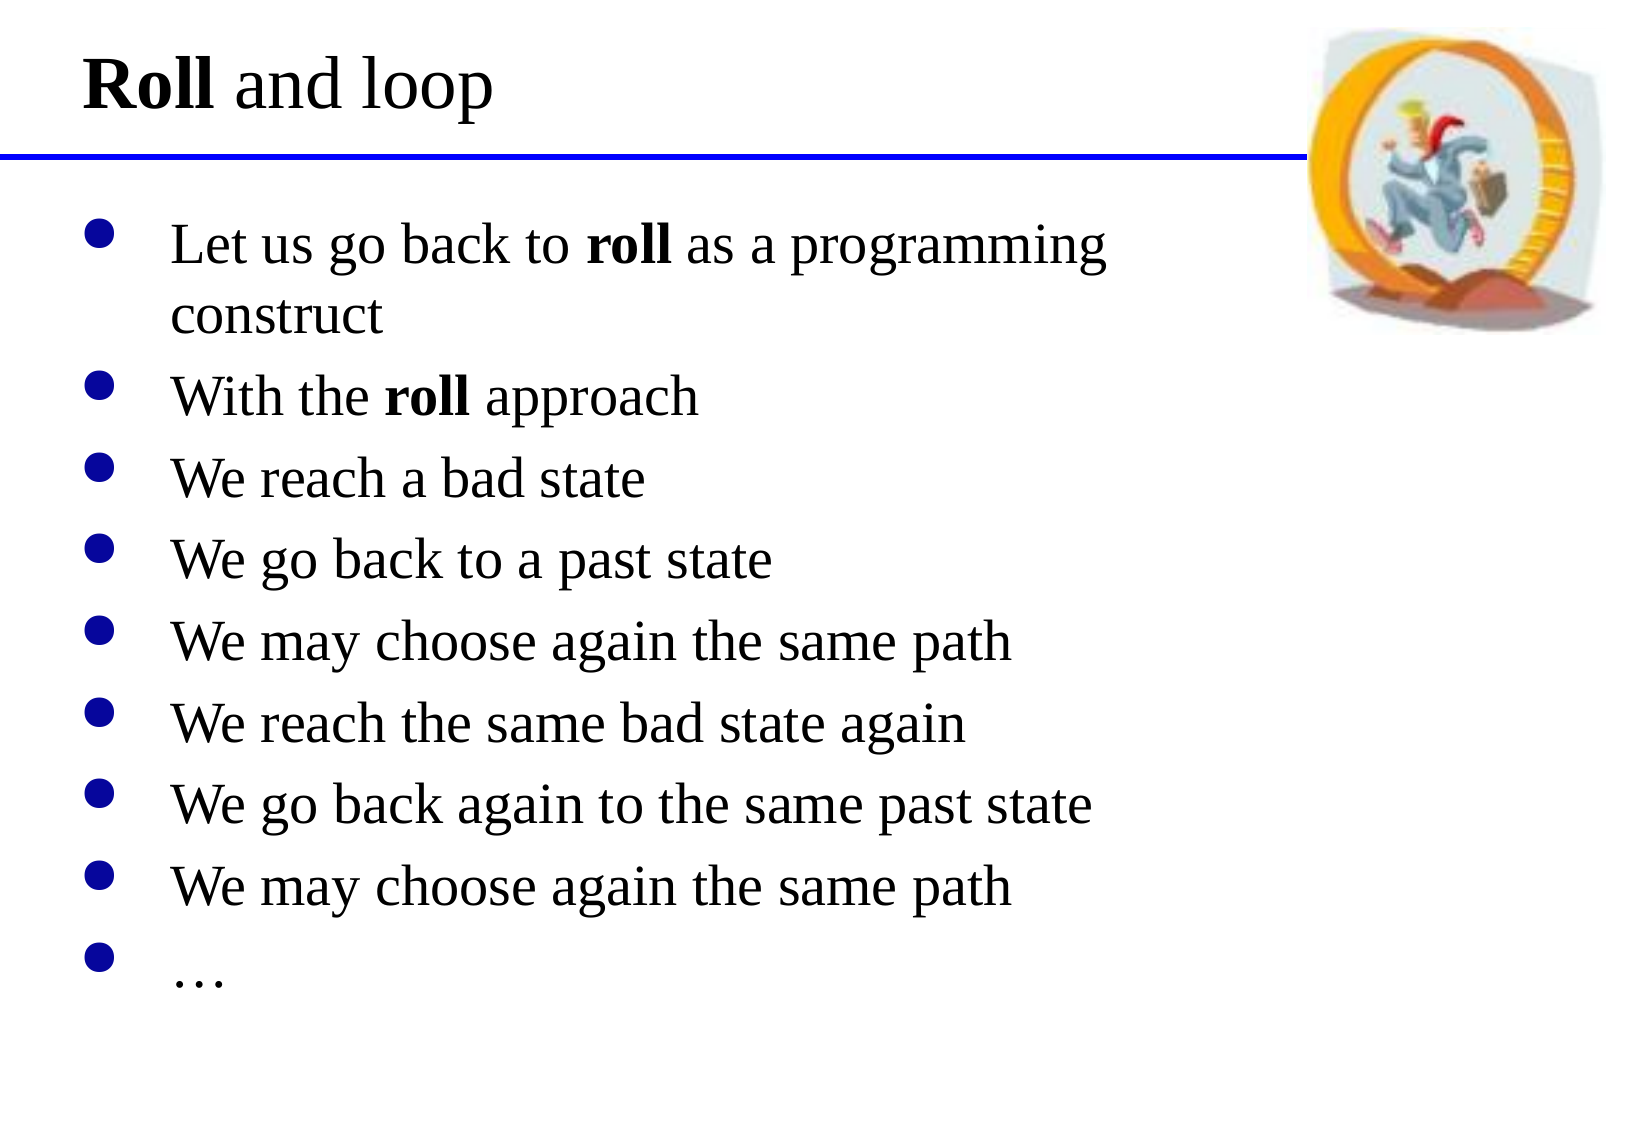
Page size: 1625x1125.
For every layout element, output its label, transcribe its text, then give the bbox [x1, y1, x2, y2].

list Let us go back to roll as a programming construct With the roll approach We reach a bad state We go back to a past state We may choose again the same path We reach the same bad state again We go back again to the same past state We may choose again the same path … [67, 198, 1478, 1061]
title Roll and loop [67, 27, 1307, 131]
picture [1307, 27, 1606, 335]
